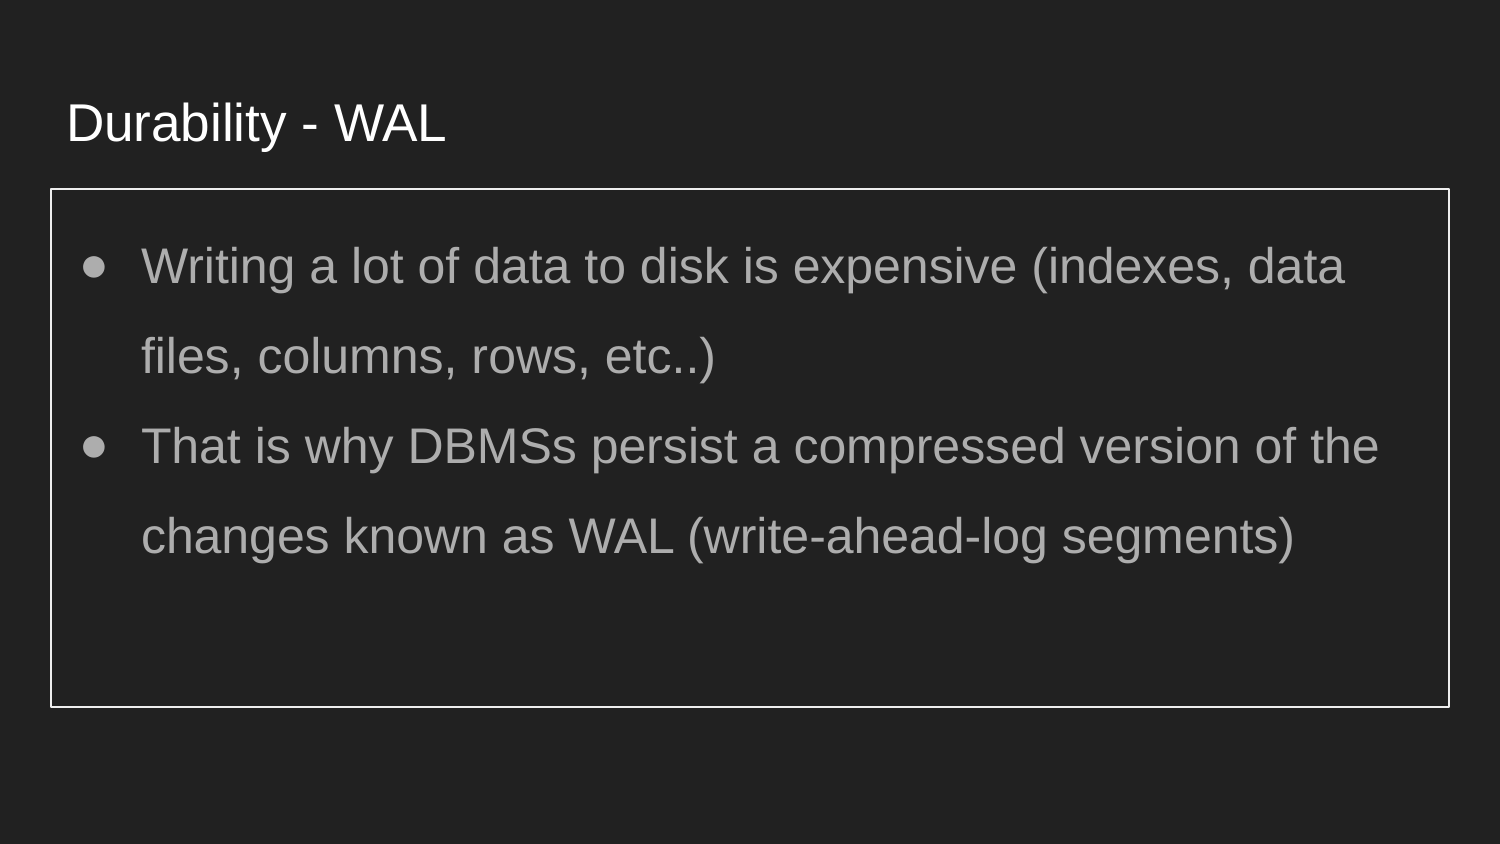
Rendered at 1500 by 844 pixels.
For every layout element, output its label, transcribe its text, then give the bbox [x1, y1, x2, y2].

title Durability - WAL [51, 72, 1449, 167]
list Writing a lot of data to disk is expensive (indexes, data files, columns, rows, etc..) That is why DBMSs persist a compressed version of the changes known as WAL (write-ahead-log segments) [51, 189, 1449, 708]
